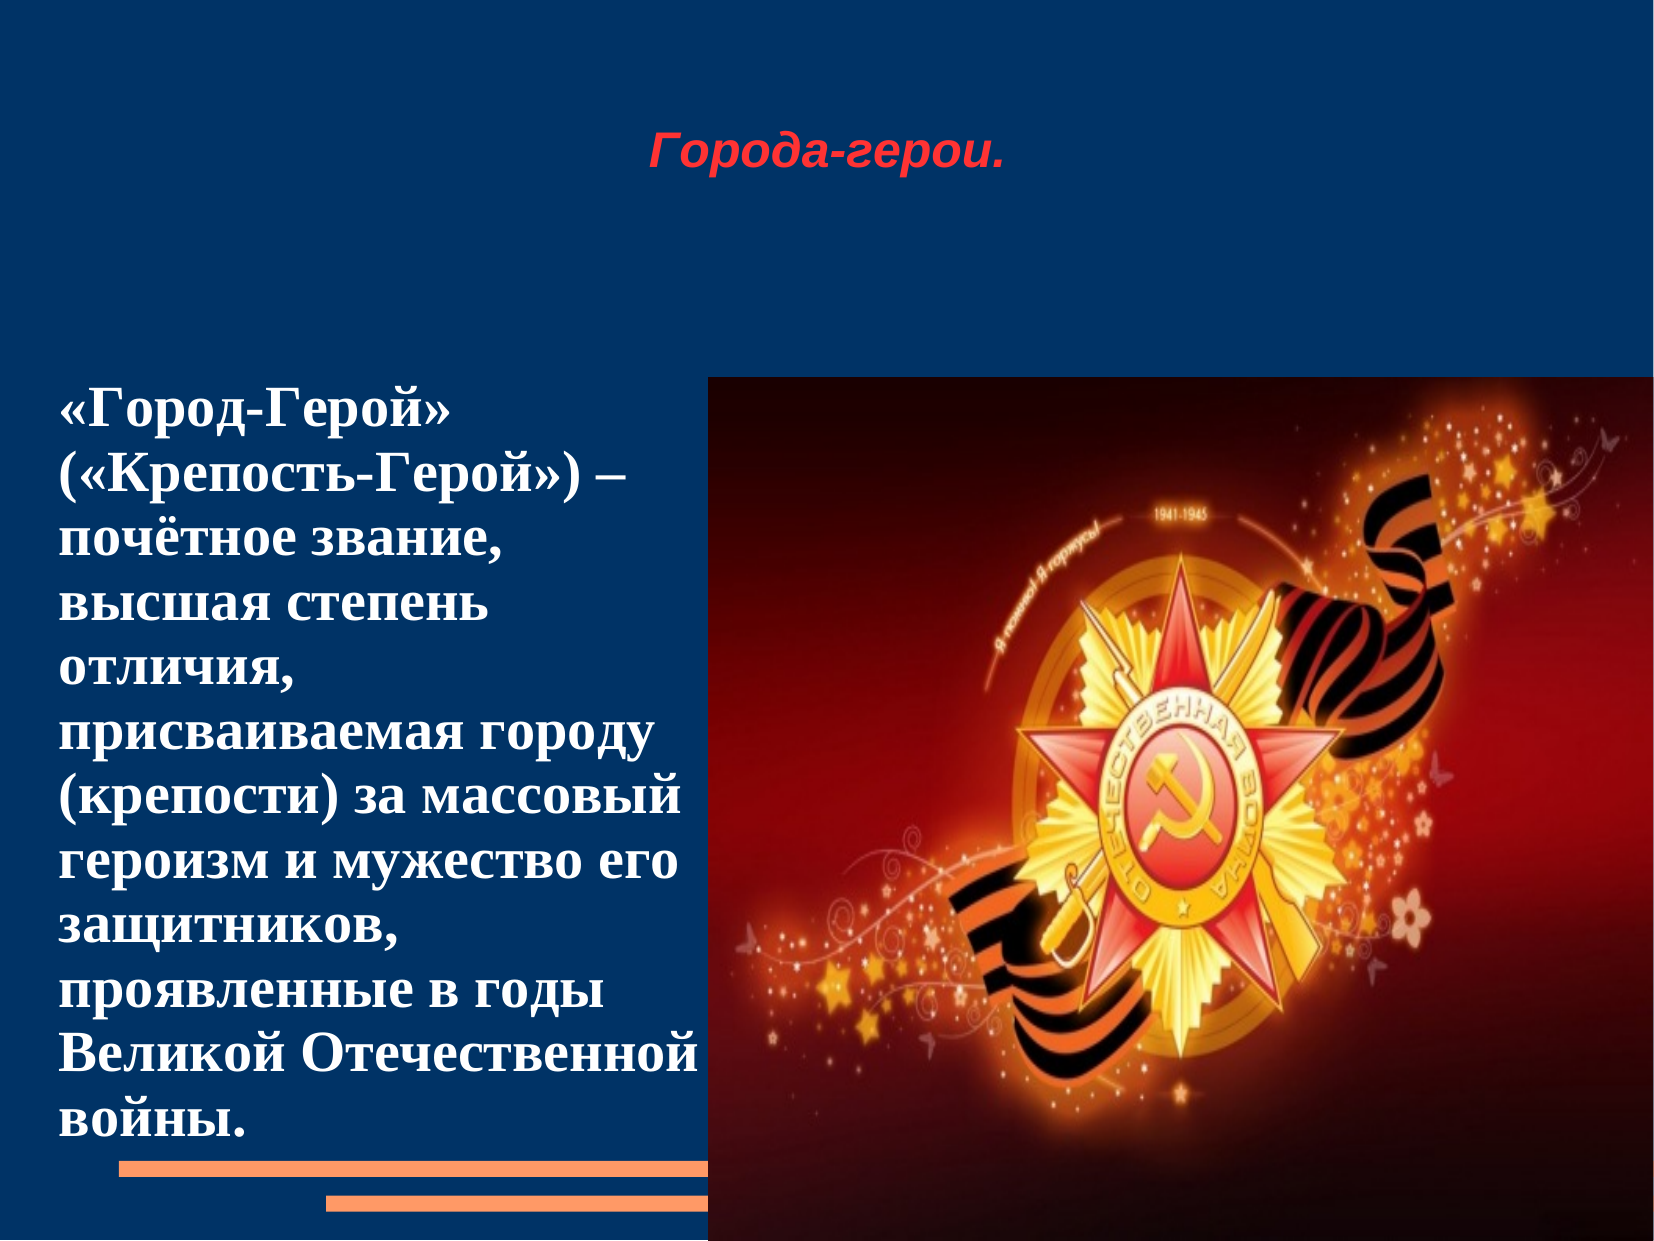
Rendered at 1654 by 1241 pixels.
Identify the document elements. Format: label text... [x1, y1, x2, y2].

title Города-герои. [121, 46, 1534, 254]
list «Город-Герой» («Крепость-Герой») – почётное звание, высшая степень отличия, присваиваемая городу (крепости) за массовый героизм и мужество его защитников, проявленные в годы Великой Отечественной войны. [0, 374, 709, 1241]
picture [708, 377, 1654, 1241]
